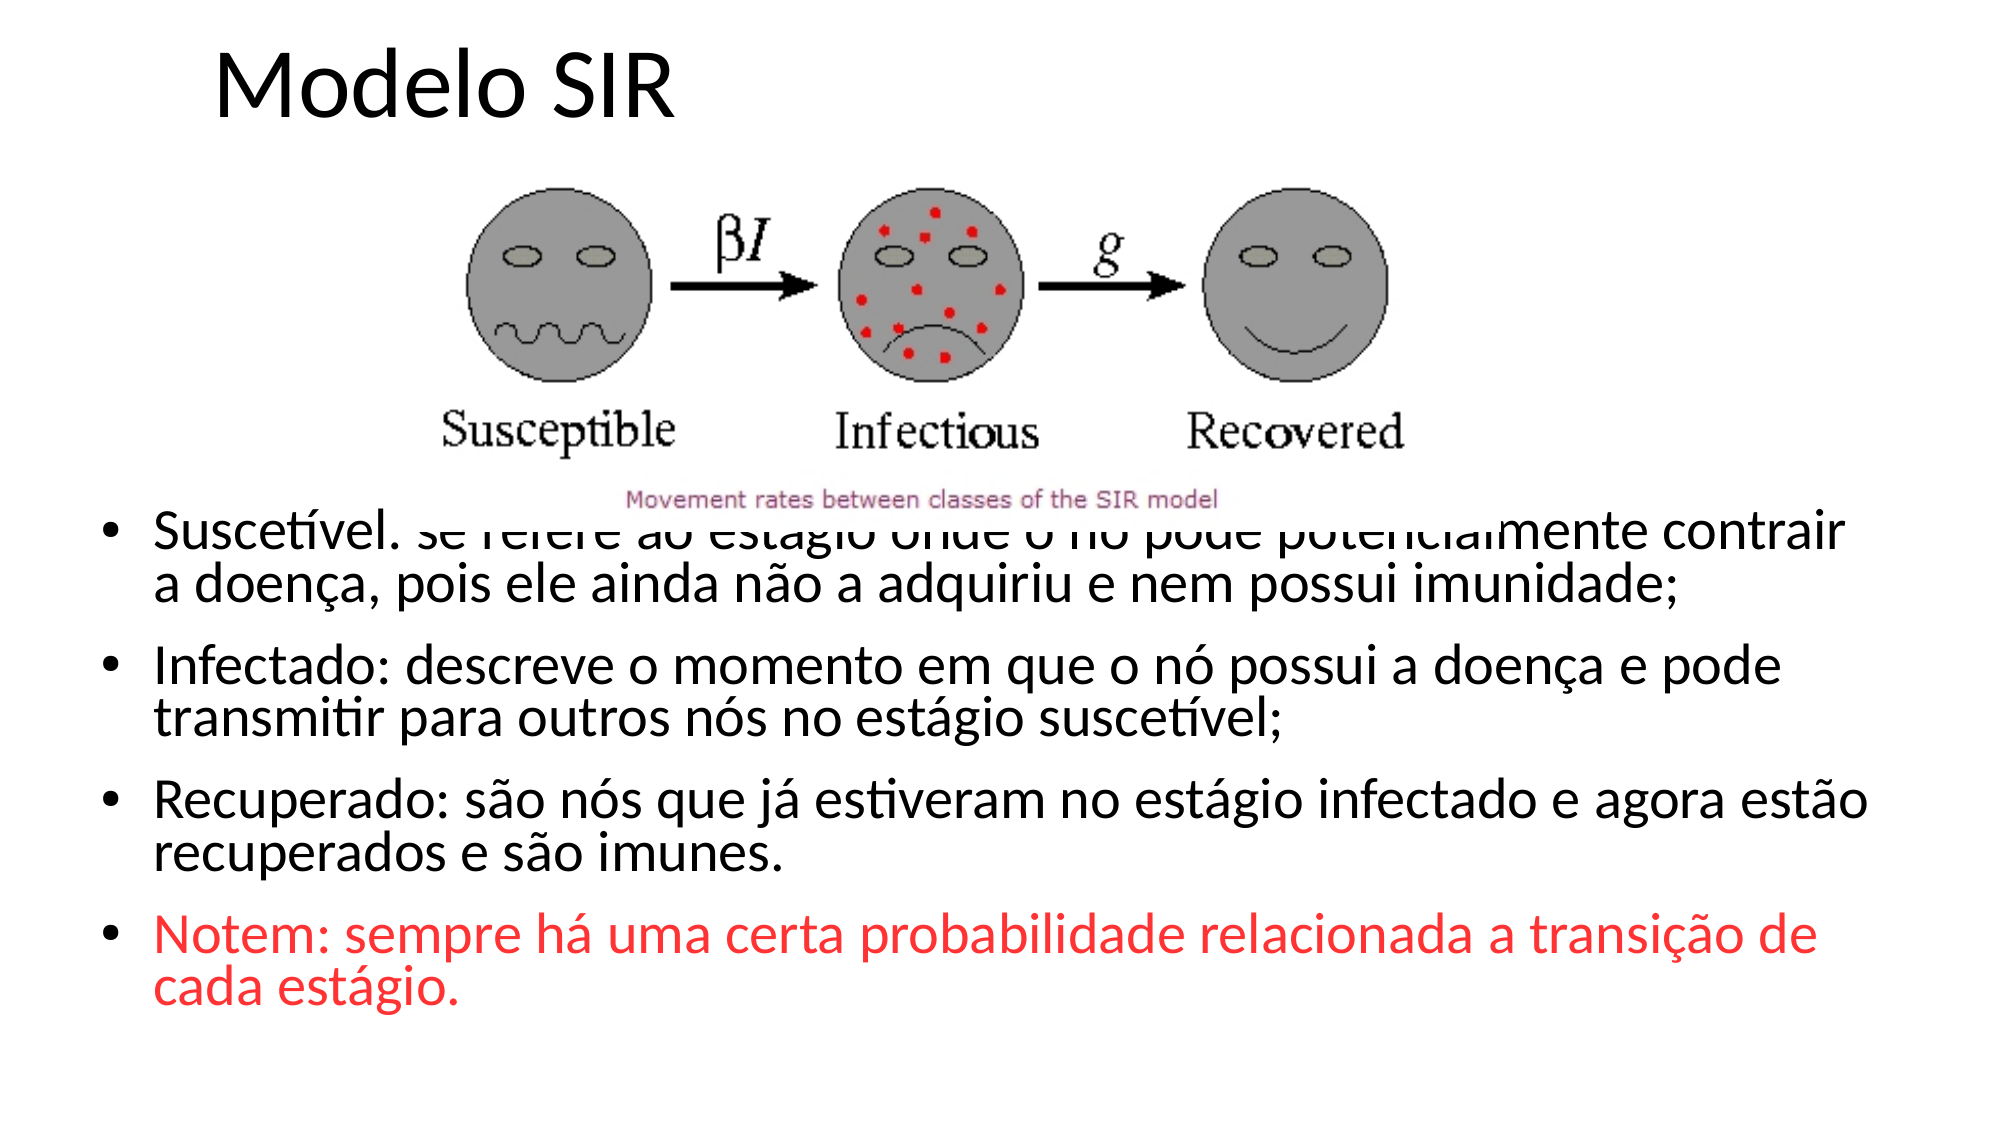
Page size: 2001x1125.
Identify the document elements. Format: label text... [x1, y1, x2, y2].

picture [389, 129, 1501, 532]
list Suscetível: se refere ao estágio onde o nó pode potencialmente contrair a doença, pois ele ainda não a adquiriu e nem possui imunidade; Infectado: descreve o momento em que o nó possui a doença e pode transmitir para outros nós no estágio suscetível; Recuperado: são nós que já estiveram no estágio infectado e agora estão recuperados e são imunes. Notem: sempre há uma certa probabilidade relacionada a transição de cada estágio. [82, 507, 1883, 1117]
title Modelo SIR [212, 0, 1713, 287]
